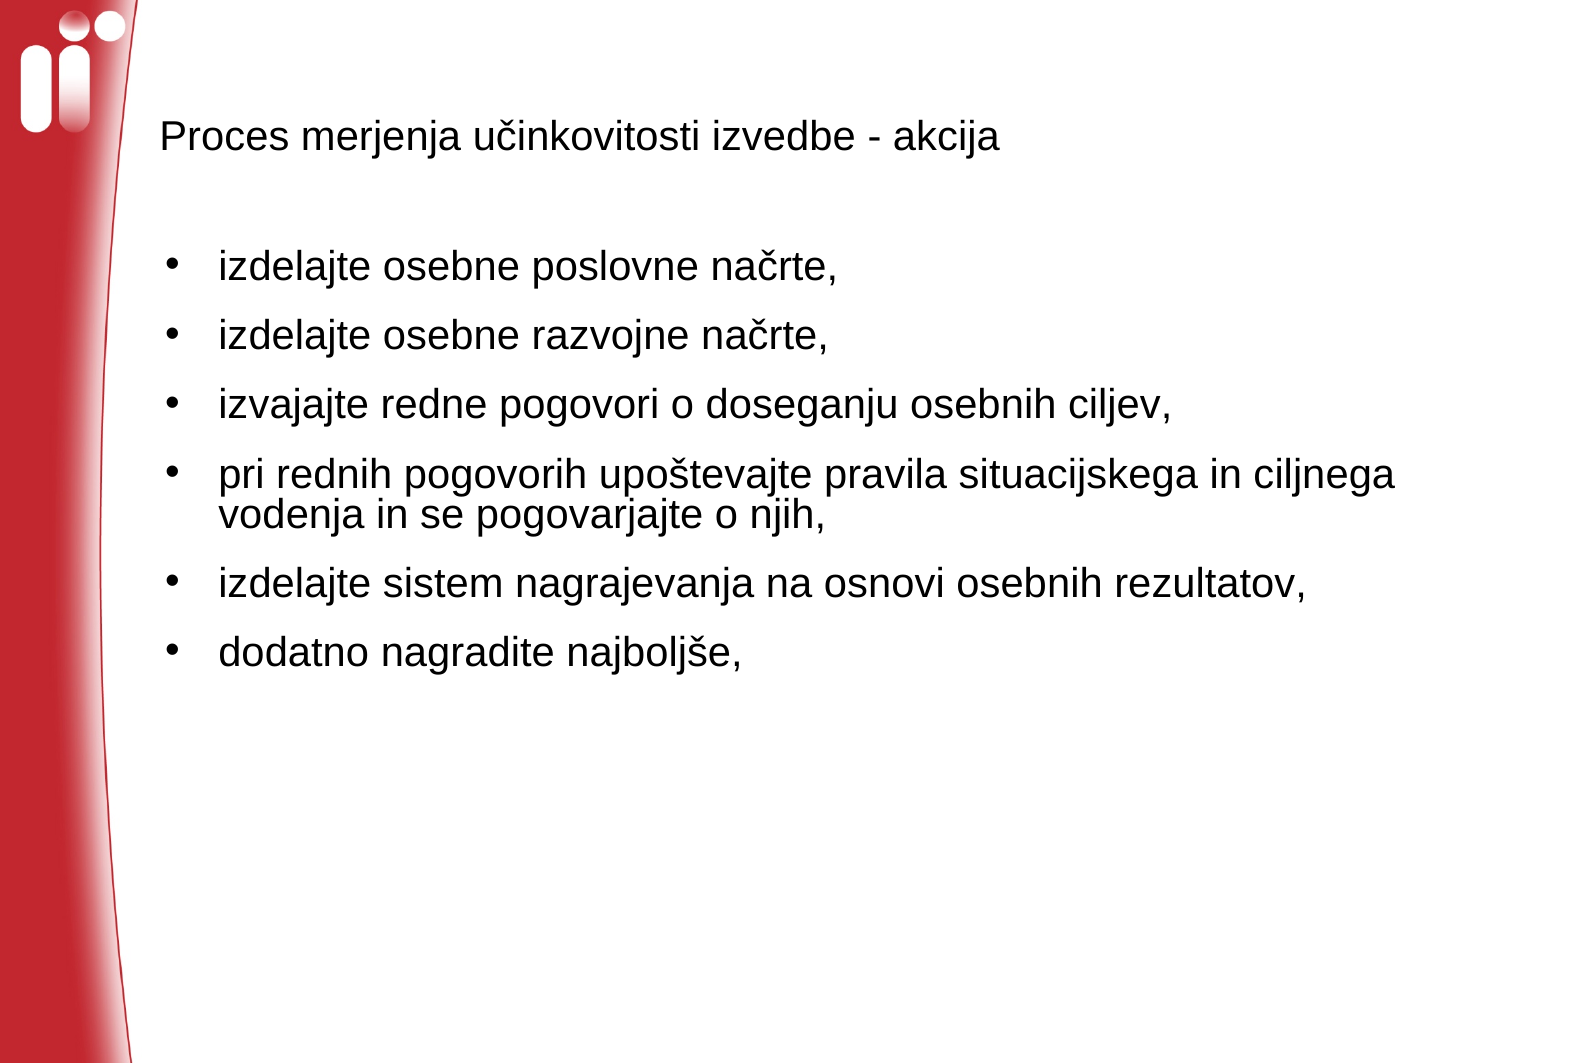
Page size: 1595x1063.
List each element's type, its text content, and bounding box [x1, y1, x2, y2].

list izdelajte osebne poslovne načrte, izdelajte osebne razvojne načrte, izvajajte redne pogovori o doseganju osebnih ciljev, pri rednih pogovorih upoštevajte pravila situacijskega in ciljnega vodenja in se pogovarjajte o njih, izdelajte sistem nagrajevanja na osnovi osebnih rezultatov, dodatno nagradite najboljše, [147, 248, 1515, 1063]
picture [0, 0, 1414, 1063]
title Proces merjenja učinkovitosti izvedbe - akcija [159, 22, 1515, 248]
